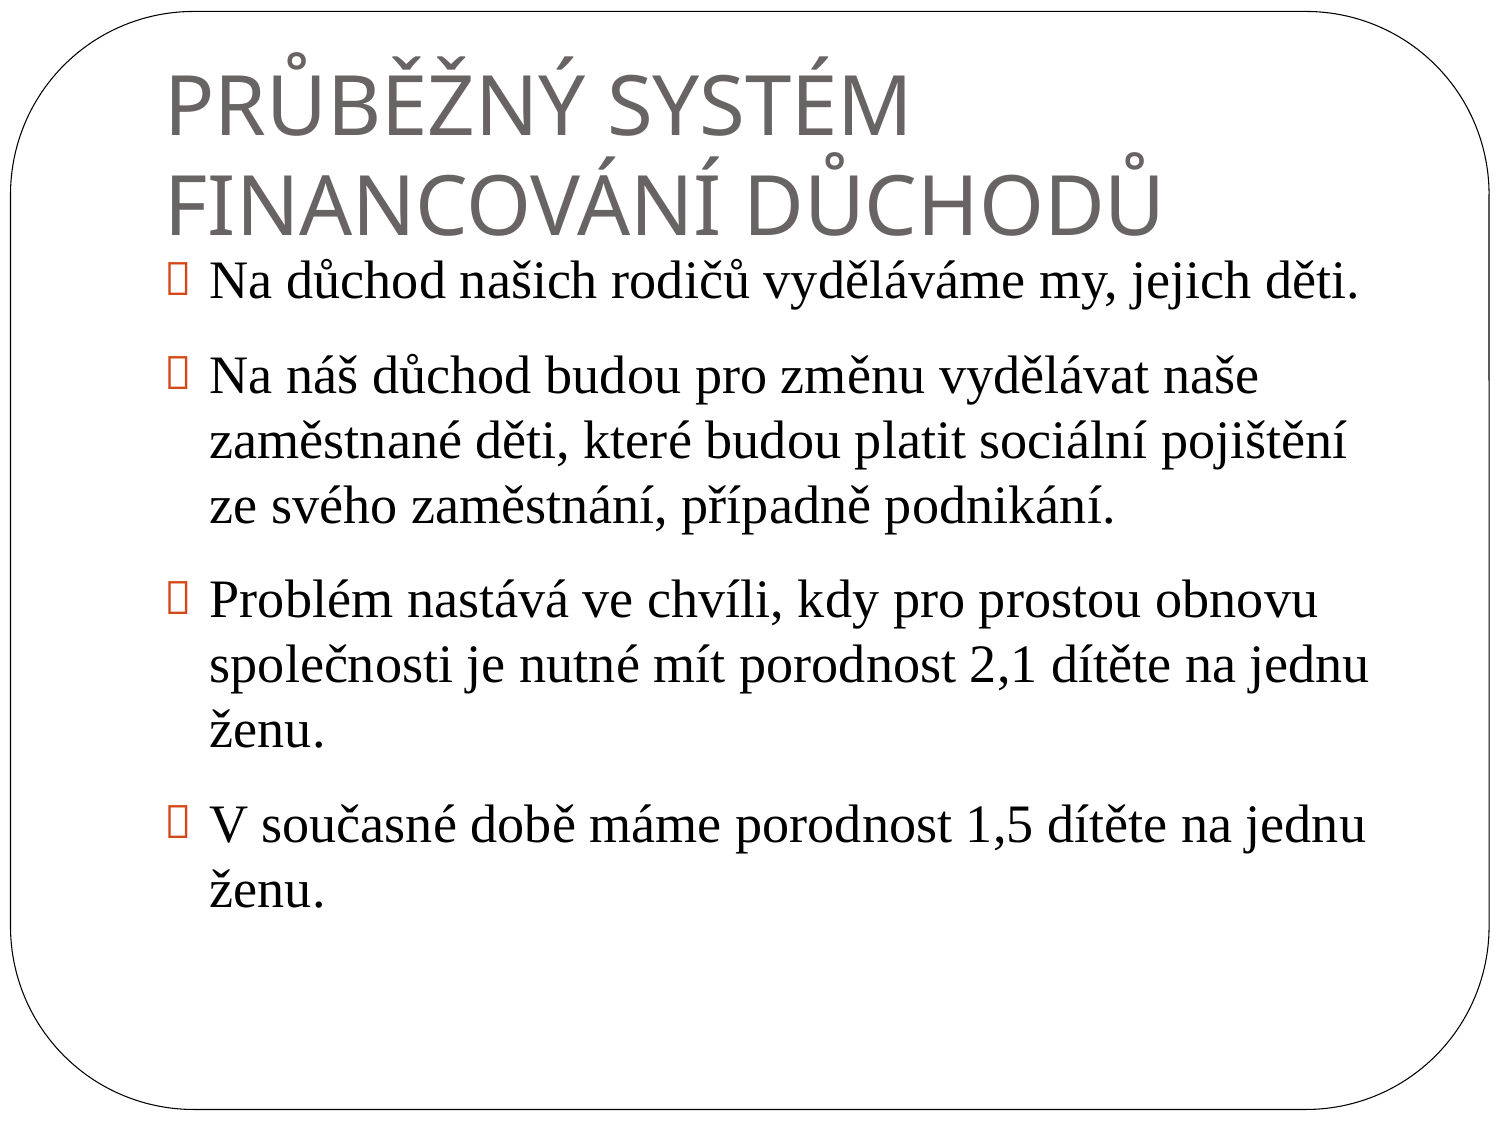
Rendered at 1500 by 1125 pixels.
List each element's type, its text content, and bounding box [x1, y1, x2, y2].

list Na důchod našich rodičů vyděláváme my, jejich děti. Na náš důchod budou pro změnu vydělávat naše zaměstnané děti, které budou platit sociální pojištění ze svého zaměstnání, případně podnikání. Problém nastává ve chvíli, kdy pro prostou obnovu společnosti je nutné mít porodnost 2,1 dítěte na jednu ženu. V současné době máme porodnost 1,5 dítěte na jednu ženu. [150, 237, 1425, 988]
title PRŮBĚŽNÝ SYSTÉM FINANCOVÁNÍ DŮCHODŮ [150, 45, 1425, 233]
